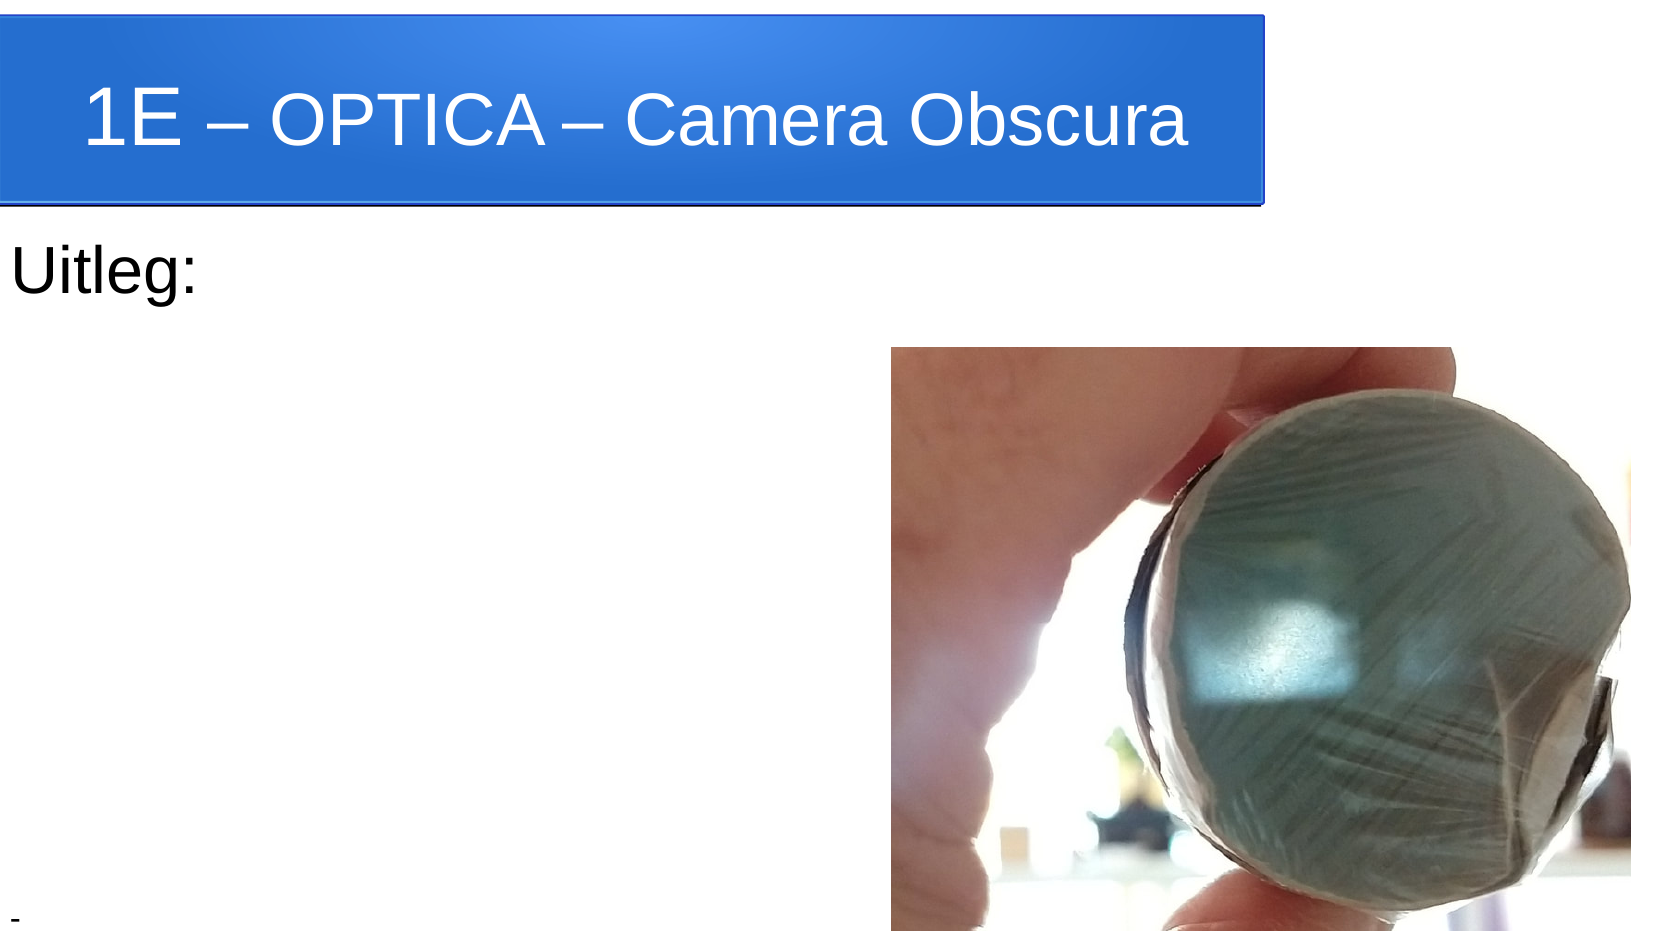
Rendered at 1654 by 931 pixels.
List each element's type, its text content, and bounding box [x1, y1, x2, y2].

picture [891, 347, 1631, 931]
title 1E – OPTICA – Camera Obscura [82, 35, 1292, 189]
subtitle Uitleg: [10, 236, 1631, 922]
